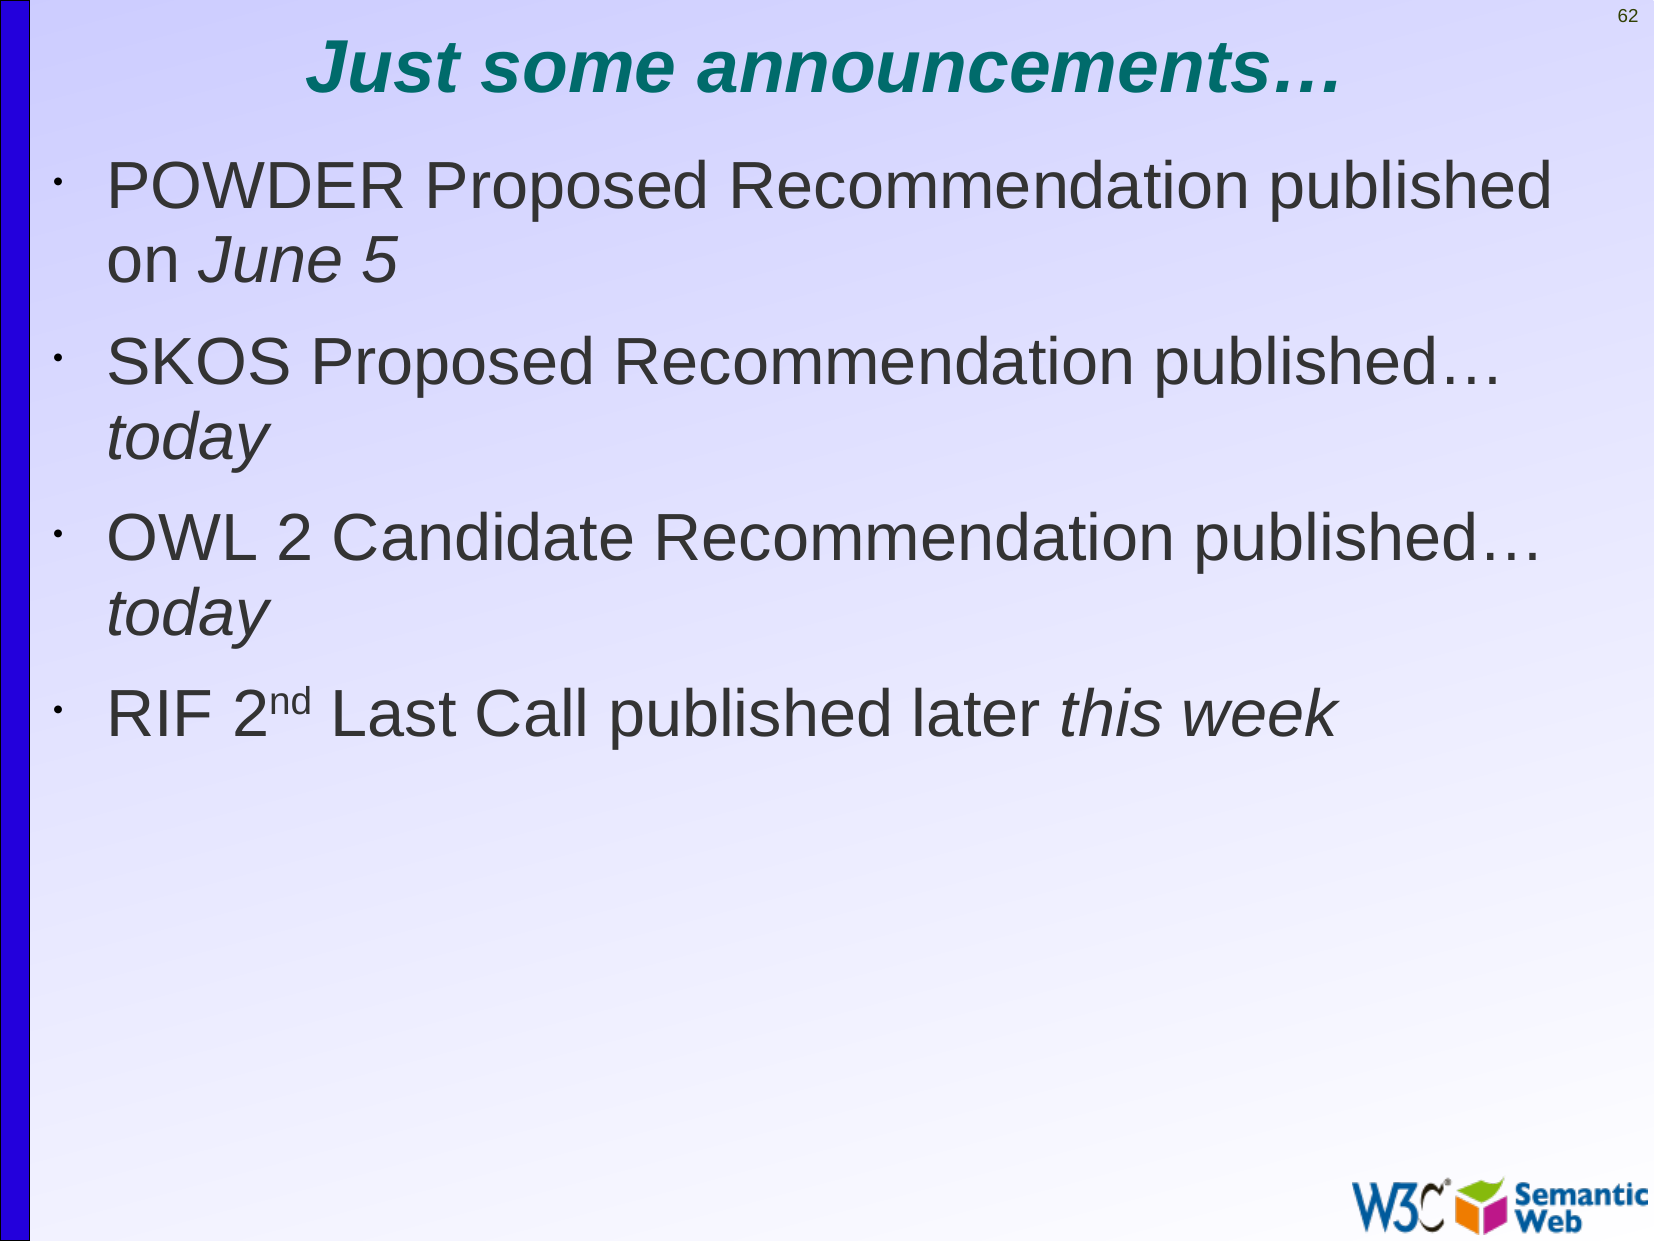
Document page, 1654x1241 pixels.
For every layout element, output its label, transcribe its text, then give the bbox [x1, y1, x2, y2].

list POWDER Proposed Recommendation published on June 5 SKOS Proposed Recommendation published… today OWL 2 Candidate Recommendation published… today RIF 2nd Last Call published later this week [35, 147, 1618, 1119]
picture [1352, 1175, 1648, 1235]
title Just some announcements… [0, 13, 1654, 117]
